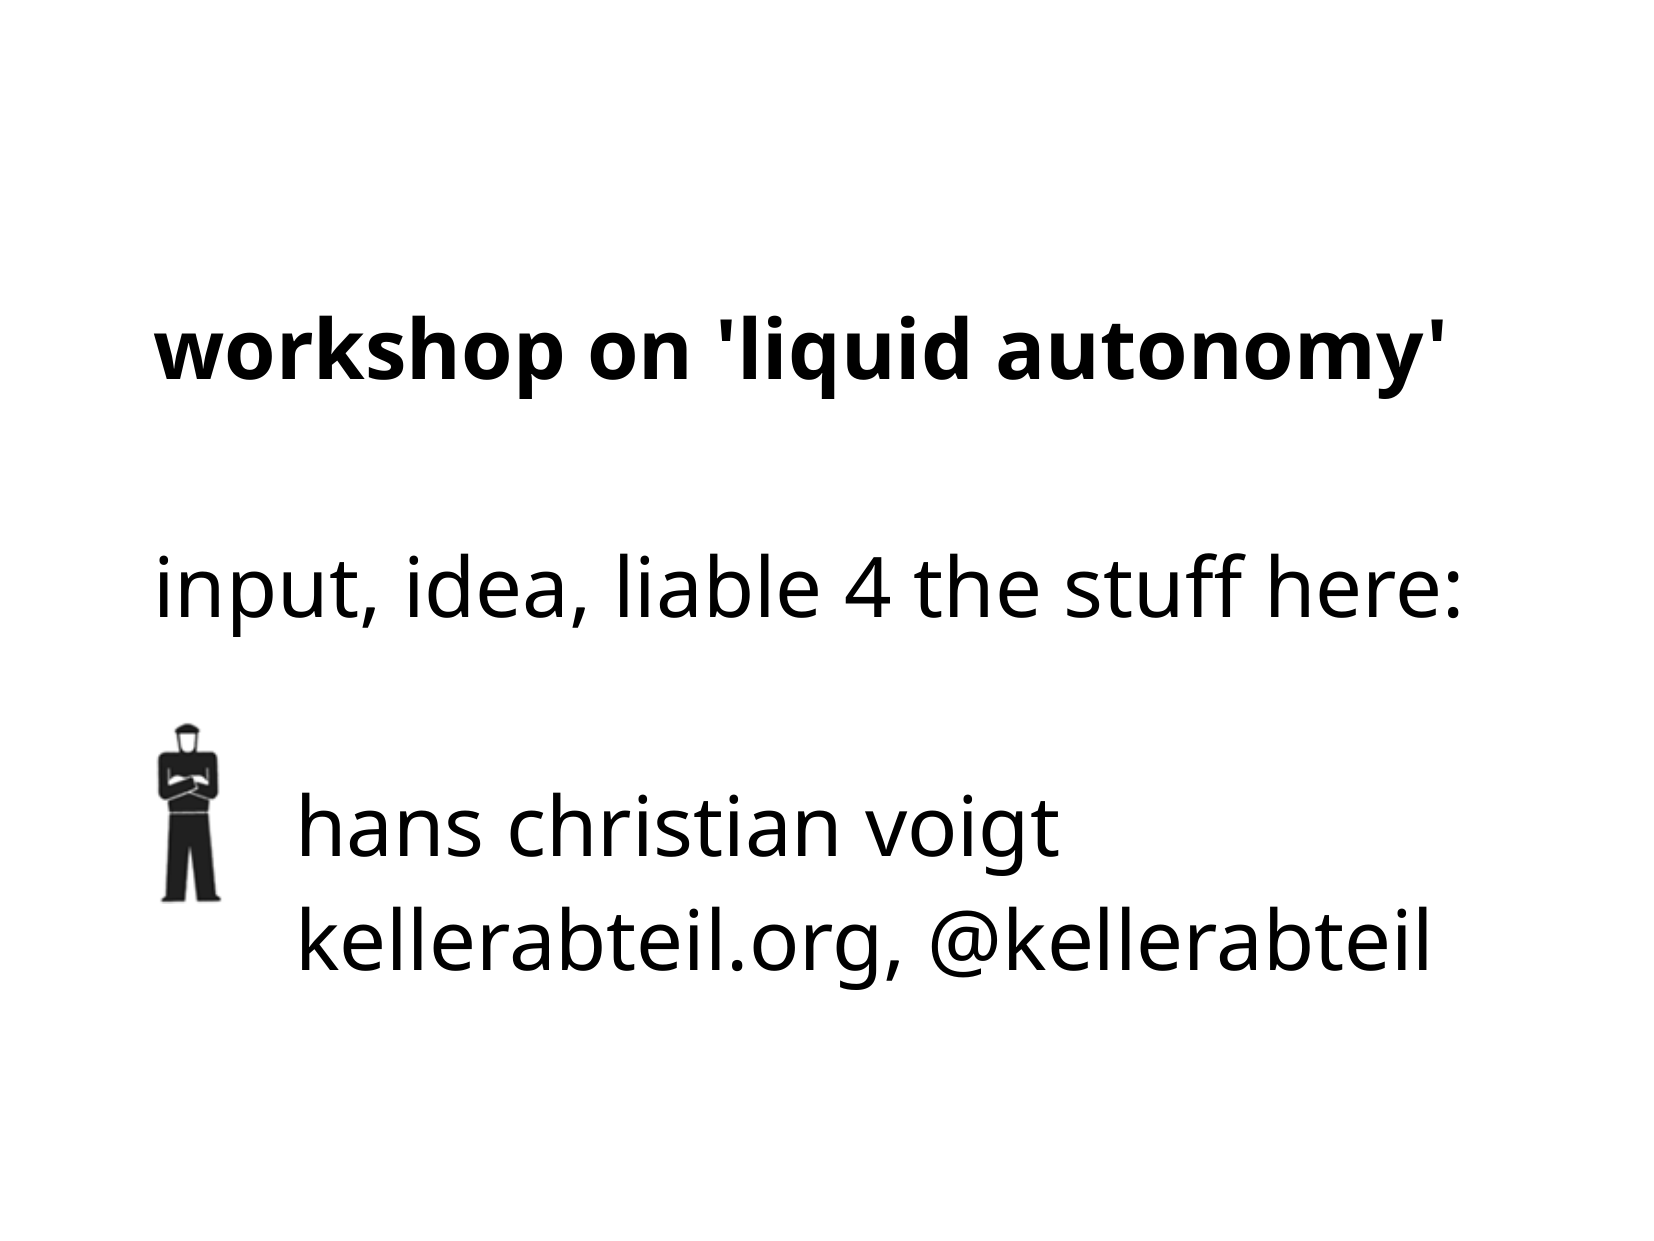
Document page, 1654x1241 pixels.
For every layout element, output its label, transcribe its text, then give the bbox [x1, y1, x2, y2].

list workshop on 'liquid autonomy' input, idea, liable 4 the stuff here: hans christian voigt kellerabteil.org, @kellerabteil [82, 290, 1571, 1010]
picture [100, 720, 284, 904]
